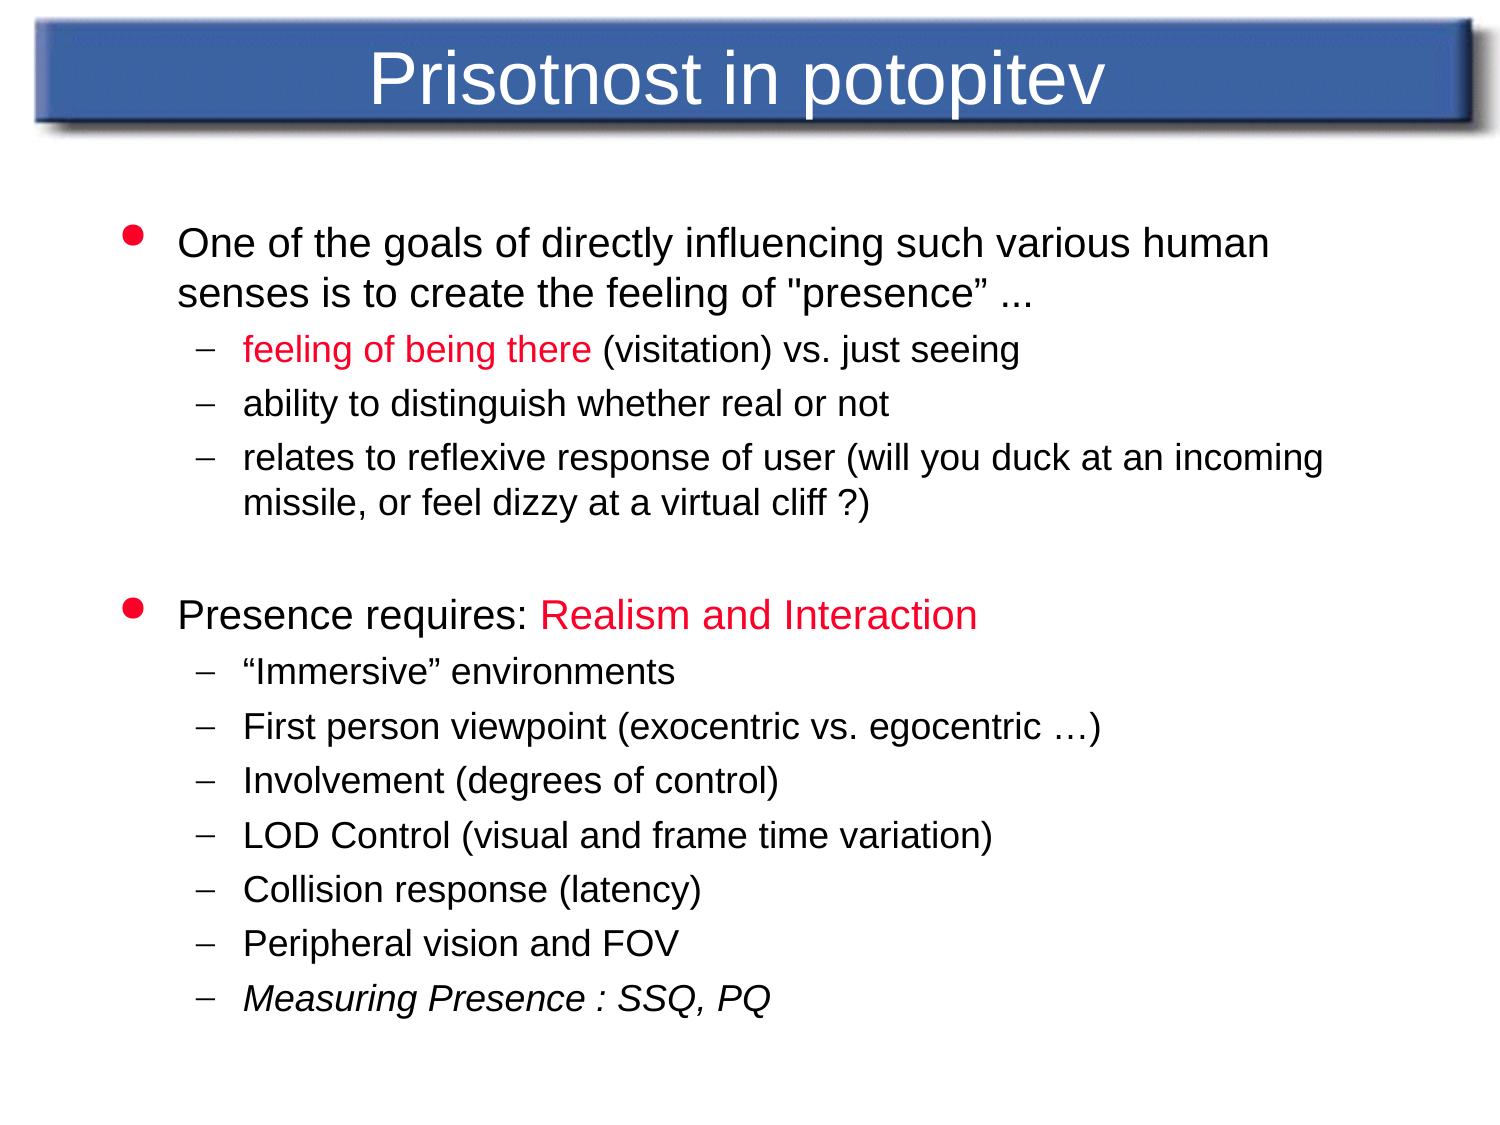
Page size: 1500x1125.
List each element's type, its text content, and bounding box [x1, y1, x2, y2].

title Prisotnost in potopitev [100, 0, 1376, 149]
picture [1376, 15, 1500, 142]
list One of the goals of directly influencing such various human senses is to create the feeling of "presence” ... feeling of being there (visitation) vs. just seeing ability to distinguish whether real or not relates to reflexive response of user (will you duck at an incoming missile, or feel dizzy at a virtual cliff ?) Presence requires: Realism and Interaction “Immersive” environments First person viewpoint (exocentric vs. egocentric …) Involvement (degrees of control) LOD Control (visual and frame time variation) Collision response (latency) Peripheral vision and FOV Measuring Presence : SSQ, PQ [106, 207, 1394, 1071]
picture [33, 15, 100, 142]
